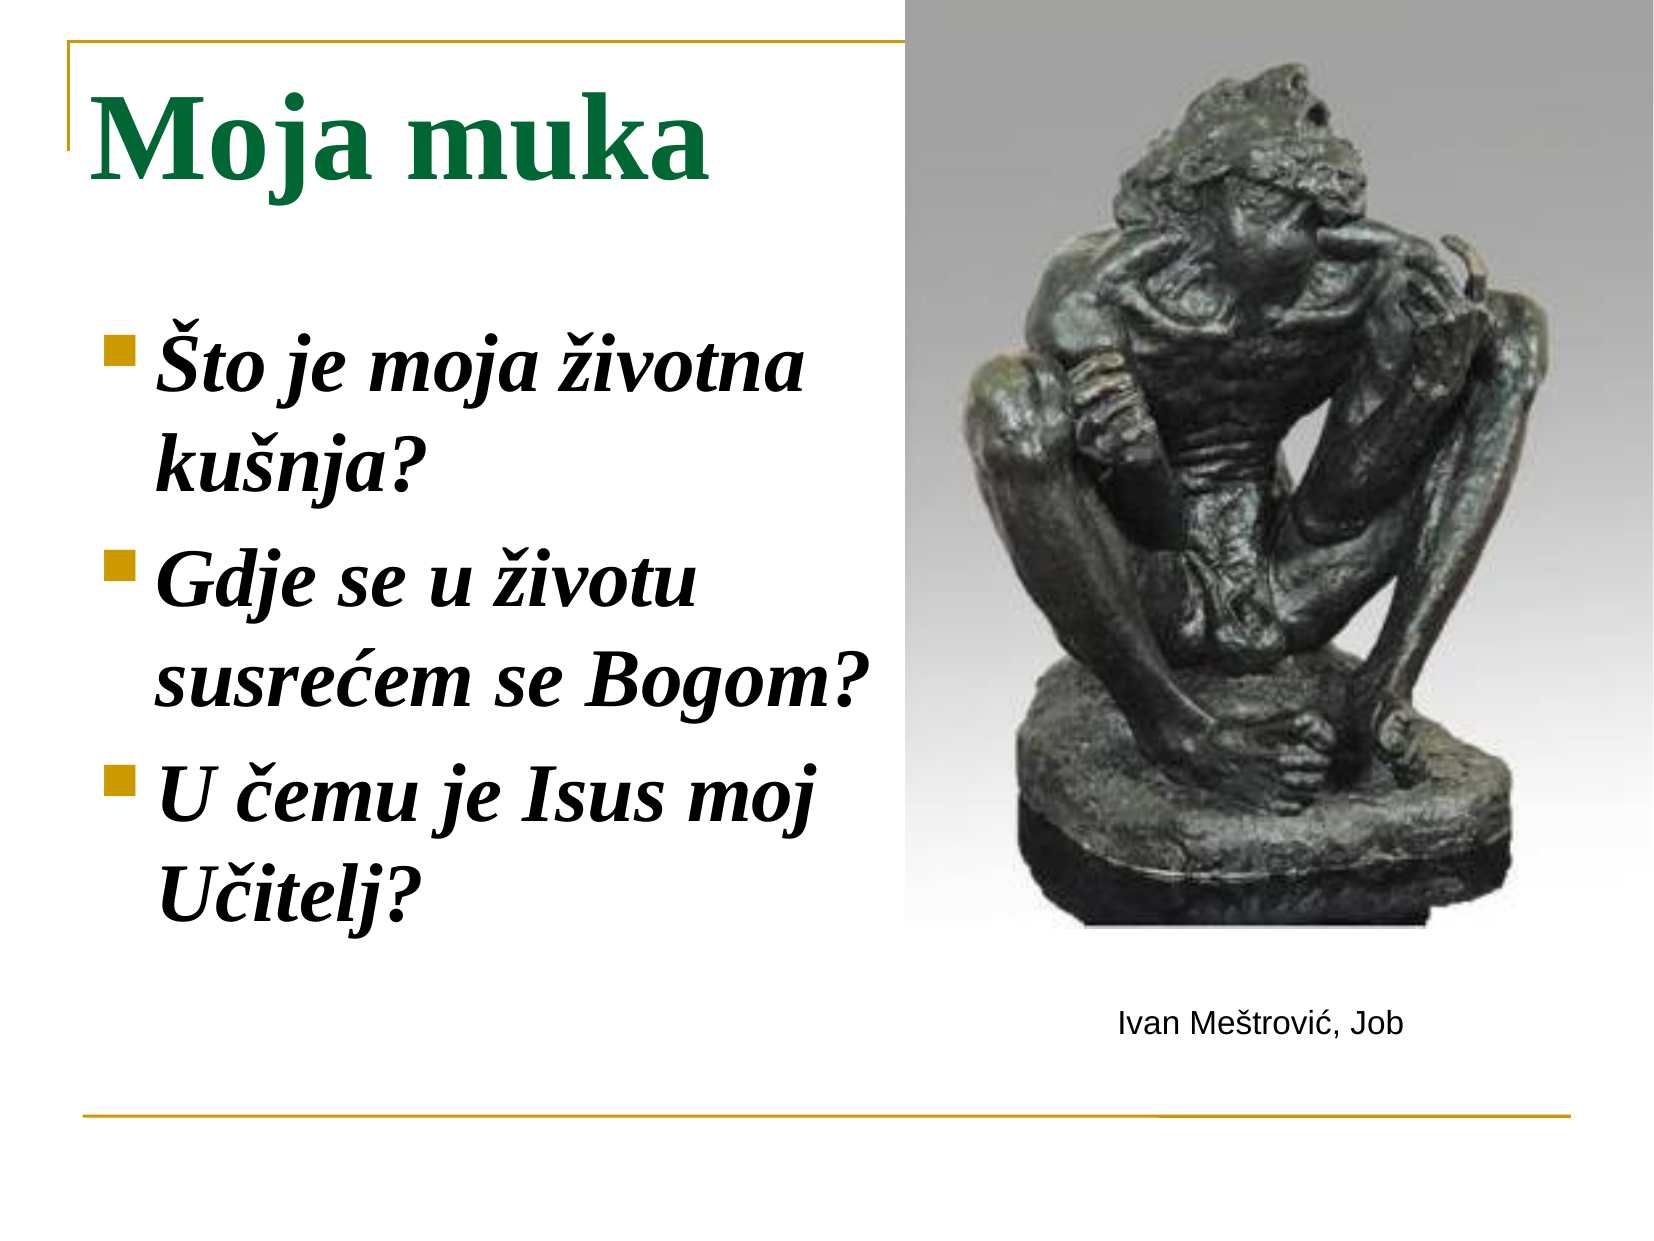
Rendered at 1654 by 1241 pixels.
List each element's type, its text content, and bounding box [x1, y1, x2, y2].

title Moja muka [74, 47, 905, 254]
text_box Ivan Meštrović, Job [1102, 993, 1437, 1049]
picture [905, 0, 1654, 929]
list Što je moja životna kušnja? Gdje se u životu susrećem se Bogom? U čemu je Isus moj Učitelj? [84, 300, 1209, 1109]
